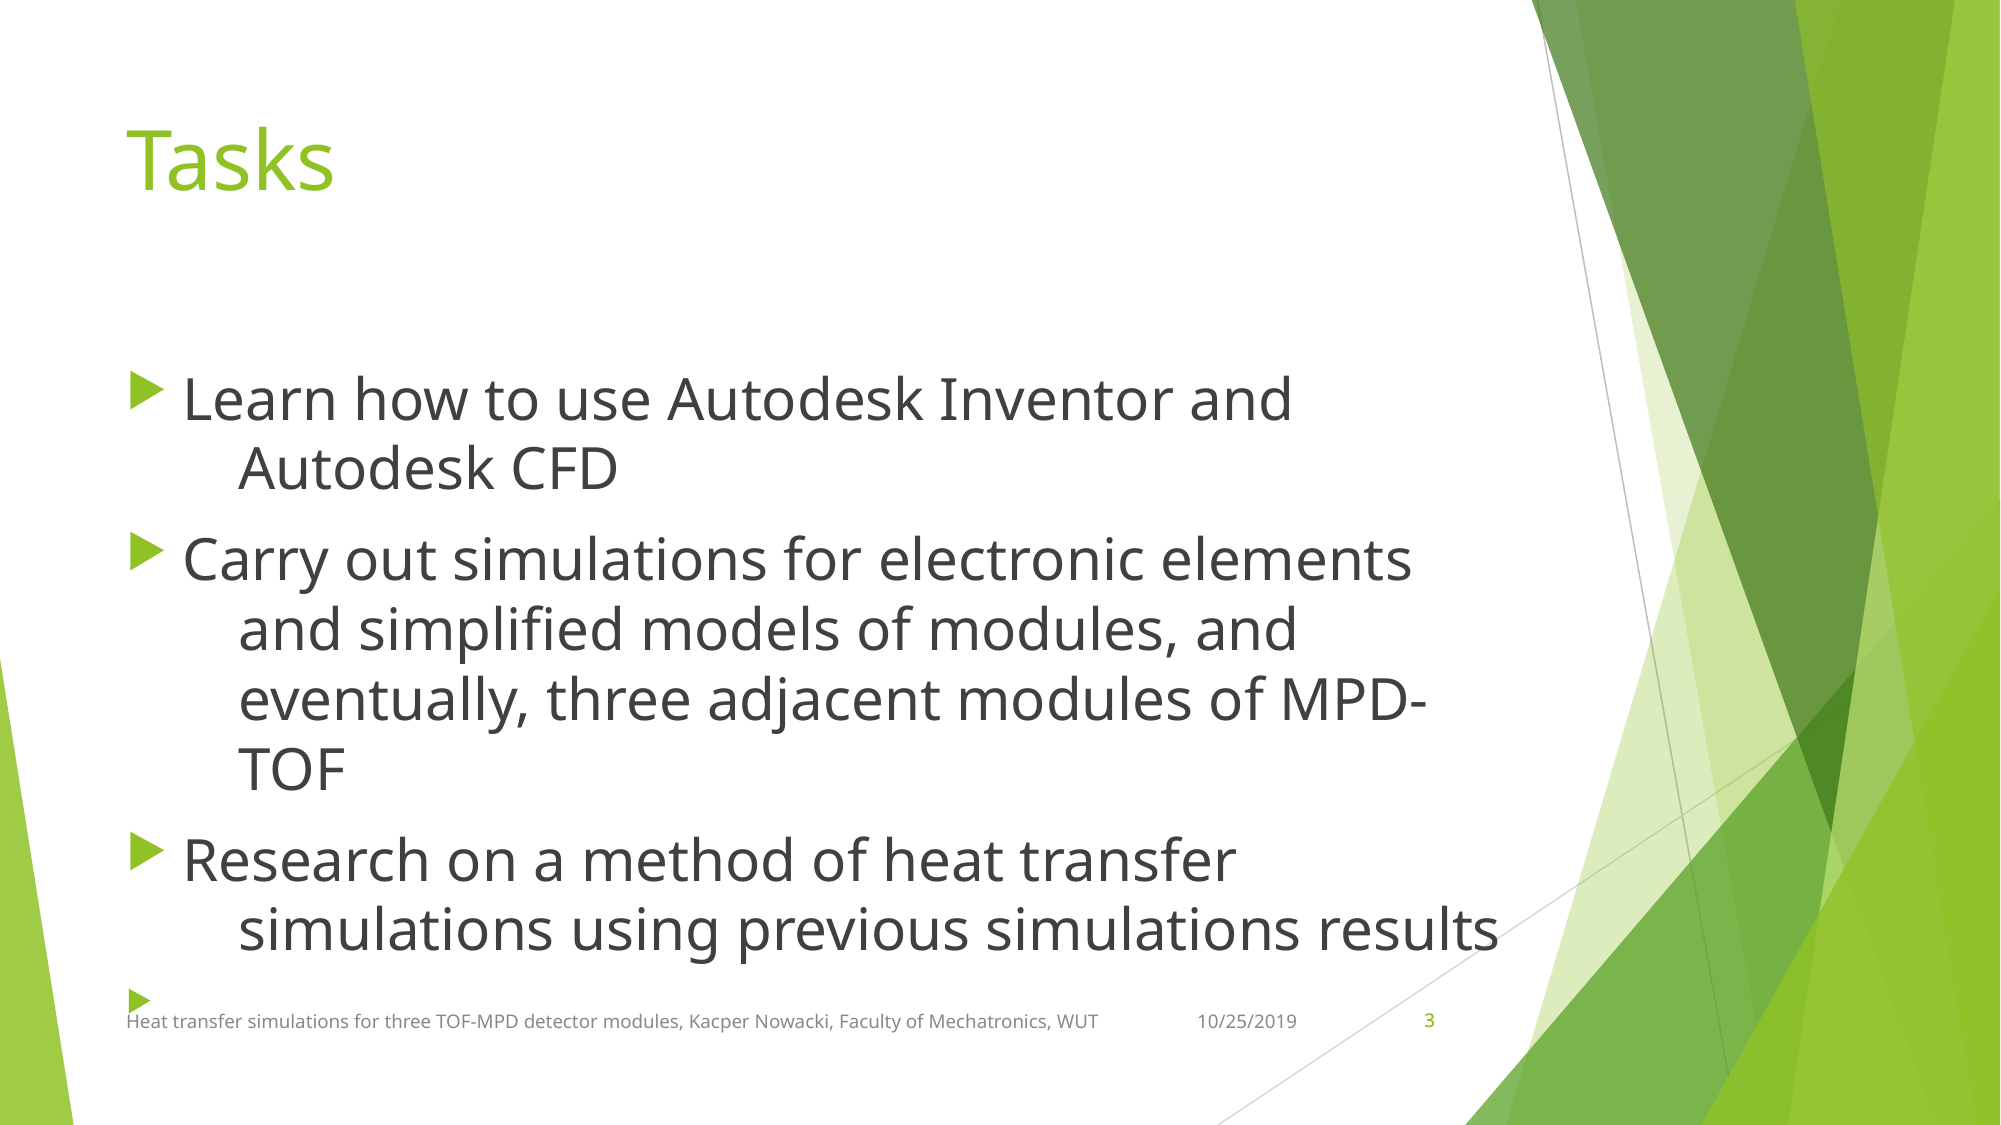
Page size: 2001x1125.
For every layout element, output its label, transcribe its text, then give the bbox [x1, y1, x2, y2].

list Learn how to use Autodesk Inventor and Autodesk CFD Carry out simulations for electronic elements and simplified models of modules, and eventually, three adjacent modules of MPD-TOF Research on a method of heat transfer simulations using previous simulations results [111, 354, 1522, 992]
text_box [1409, 991, 1522, 1051]
text_box 10/25/2019 [1181, 991, 1332, 1051]
title Tasks [111, 99, 1522, 317]
text_box Heat transfer simulations for three TOF-MPD detector modules, Kacper Nowacki, Faculty of Mechatronics, WUT [111, 991, 1145, 1051]
